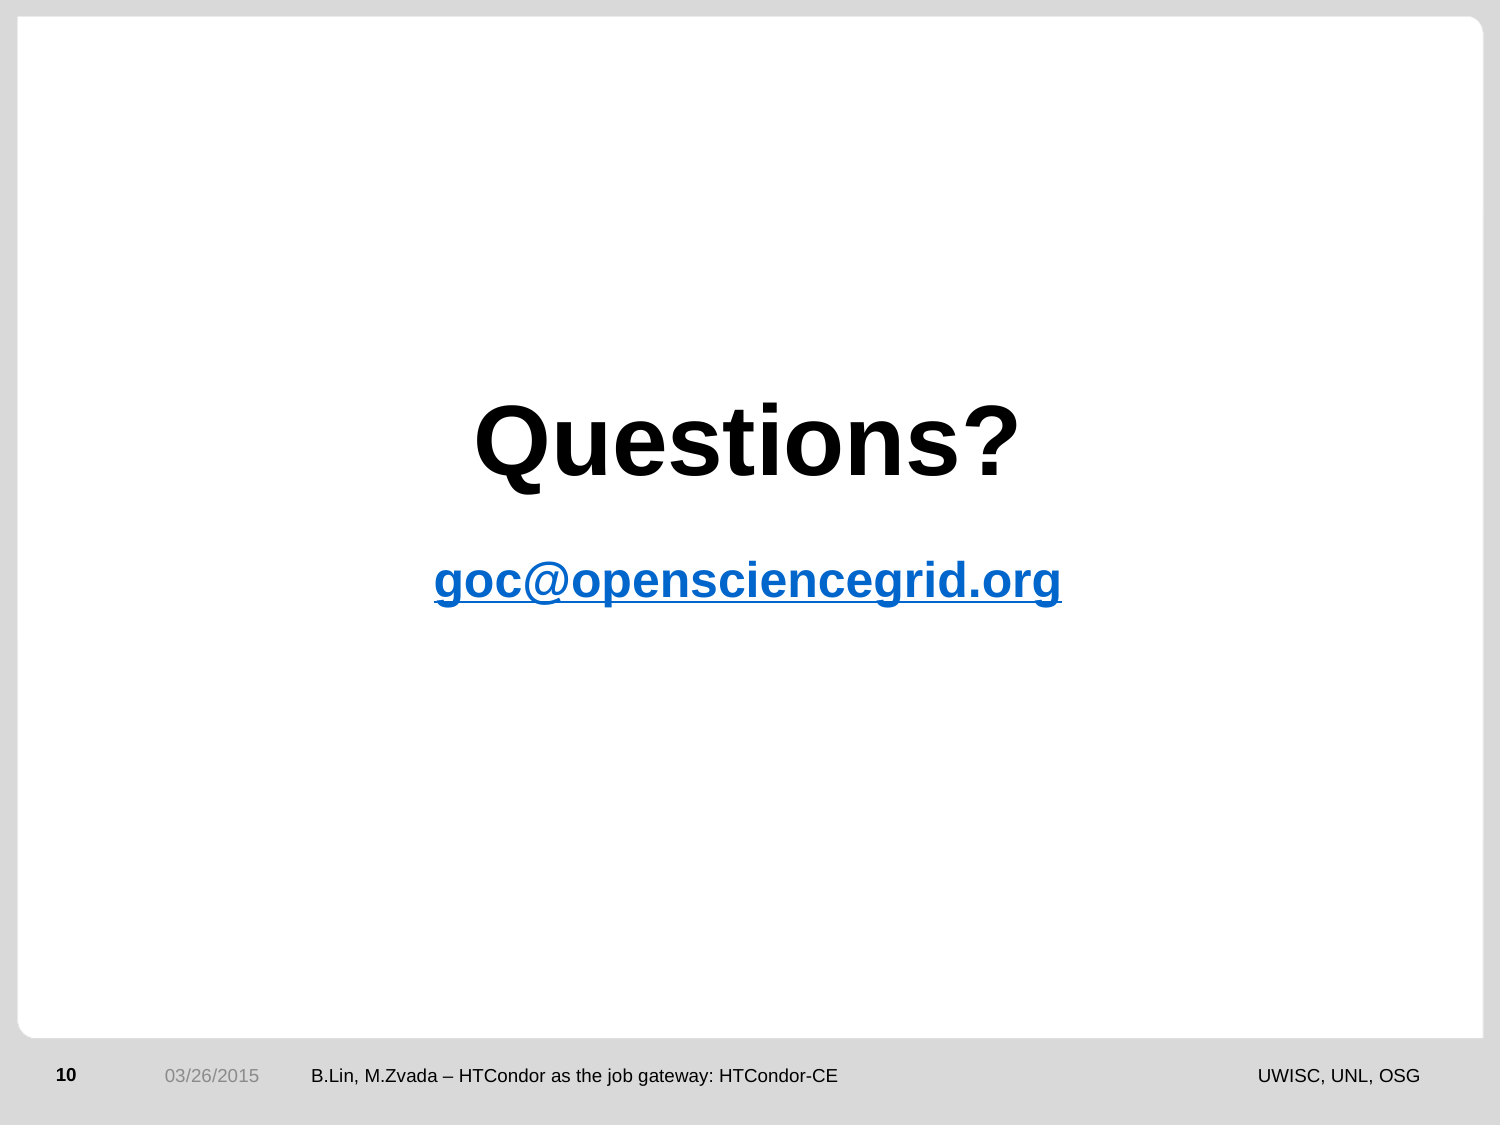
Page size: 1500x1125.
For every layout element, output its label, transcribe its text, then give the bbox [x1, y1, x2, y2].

title Questions? goc@opensciencegrid.org [150, 377, 1346, 699]
picture [0, 0, 1500, 1125]
